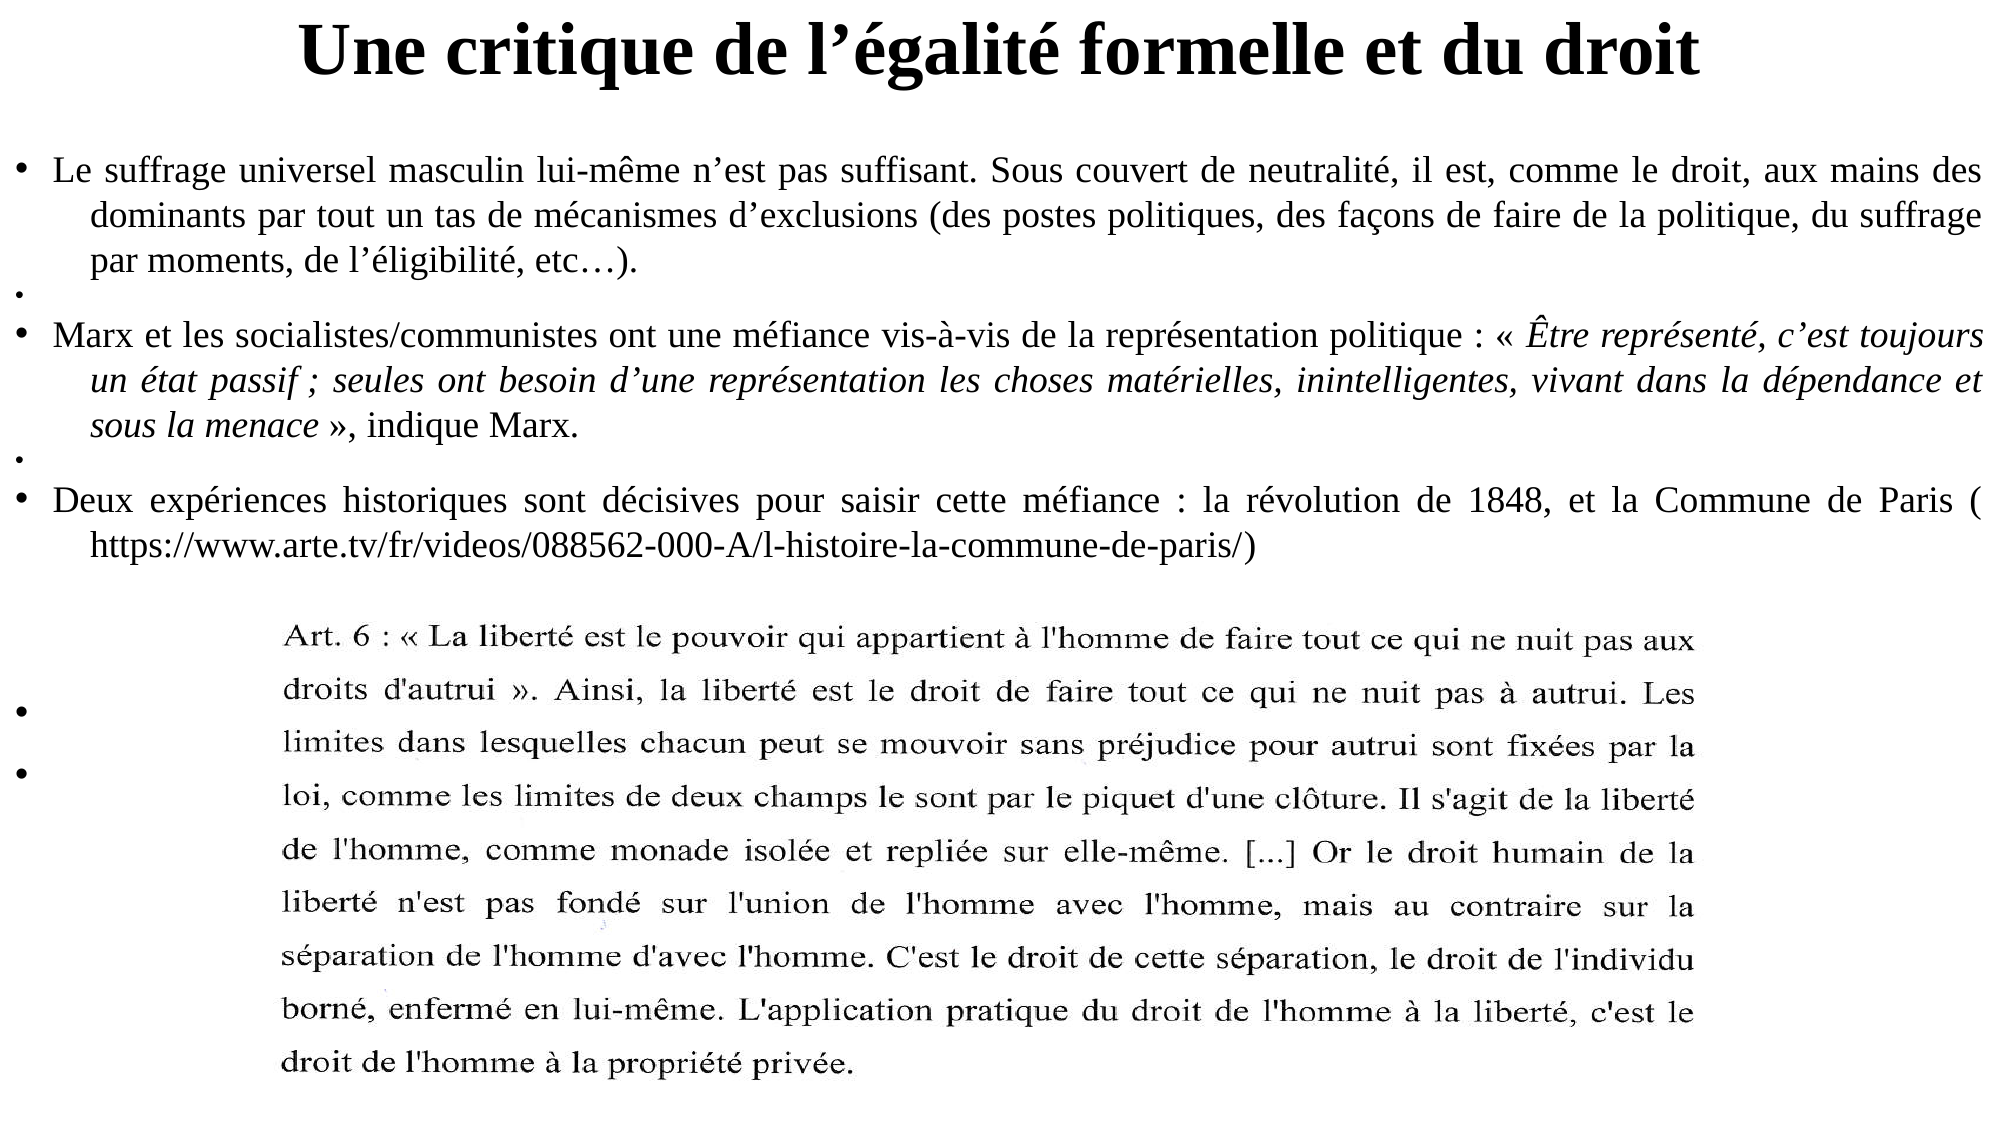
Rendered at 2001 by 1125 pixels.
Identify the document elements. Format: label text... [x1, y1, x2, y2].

picture [257, 614, 1750, 1111]
title Une critique de l’égalité formelle et du droit [249, 0, 1750, 100]
list Le suffrage universel masculin lui-même n’est pas suffisant. Sous couvert de neutralité, il est, comme le droit, aux mains des dominants par tout un tas de mécanismes d’exclusions (des postes politiques, des façons de faire de la politique, du suffrage par moments, de l’éligibilité, etc…). Marx et les socialistes/communistes ont une méfiance vis-à-vis de la représentation politique : « Être représenté, c’est toujours un état passif ; seules ont besoin d’une représentation les choses matérielles, inintelligentes, vivant dans la dépendance et sous la menace », indique Marx. Deux expériences historiques sont décisives pour saisir cette méfiance : la révolution de 1848, et la Commune de Paris (https://www.arte.tv/fr/videos/088562-000-A/l-histoire-la-commune-de-paris/) [0, 137, 2000, 1125]
